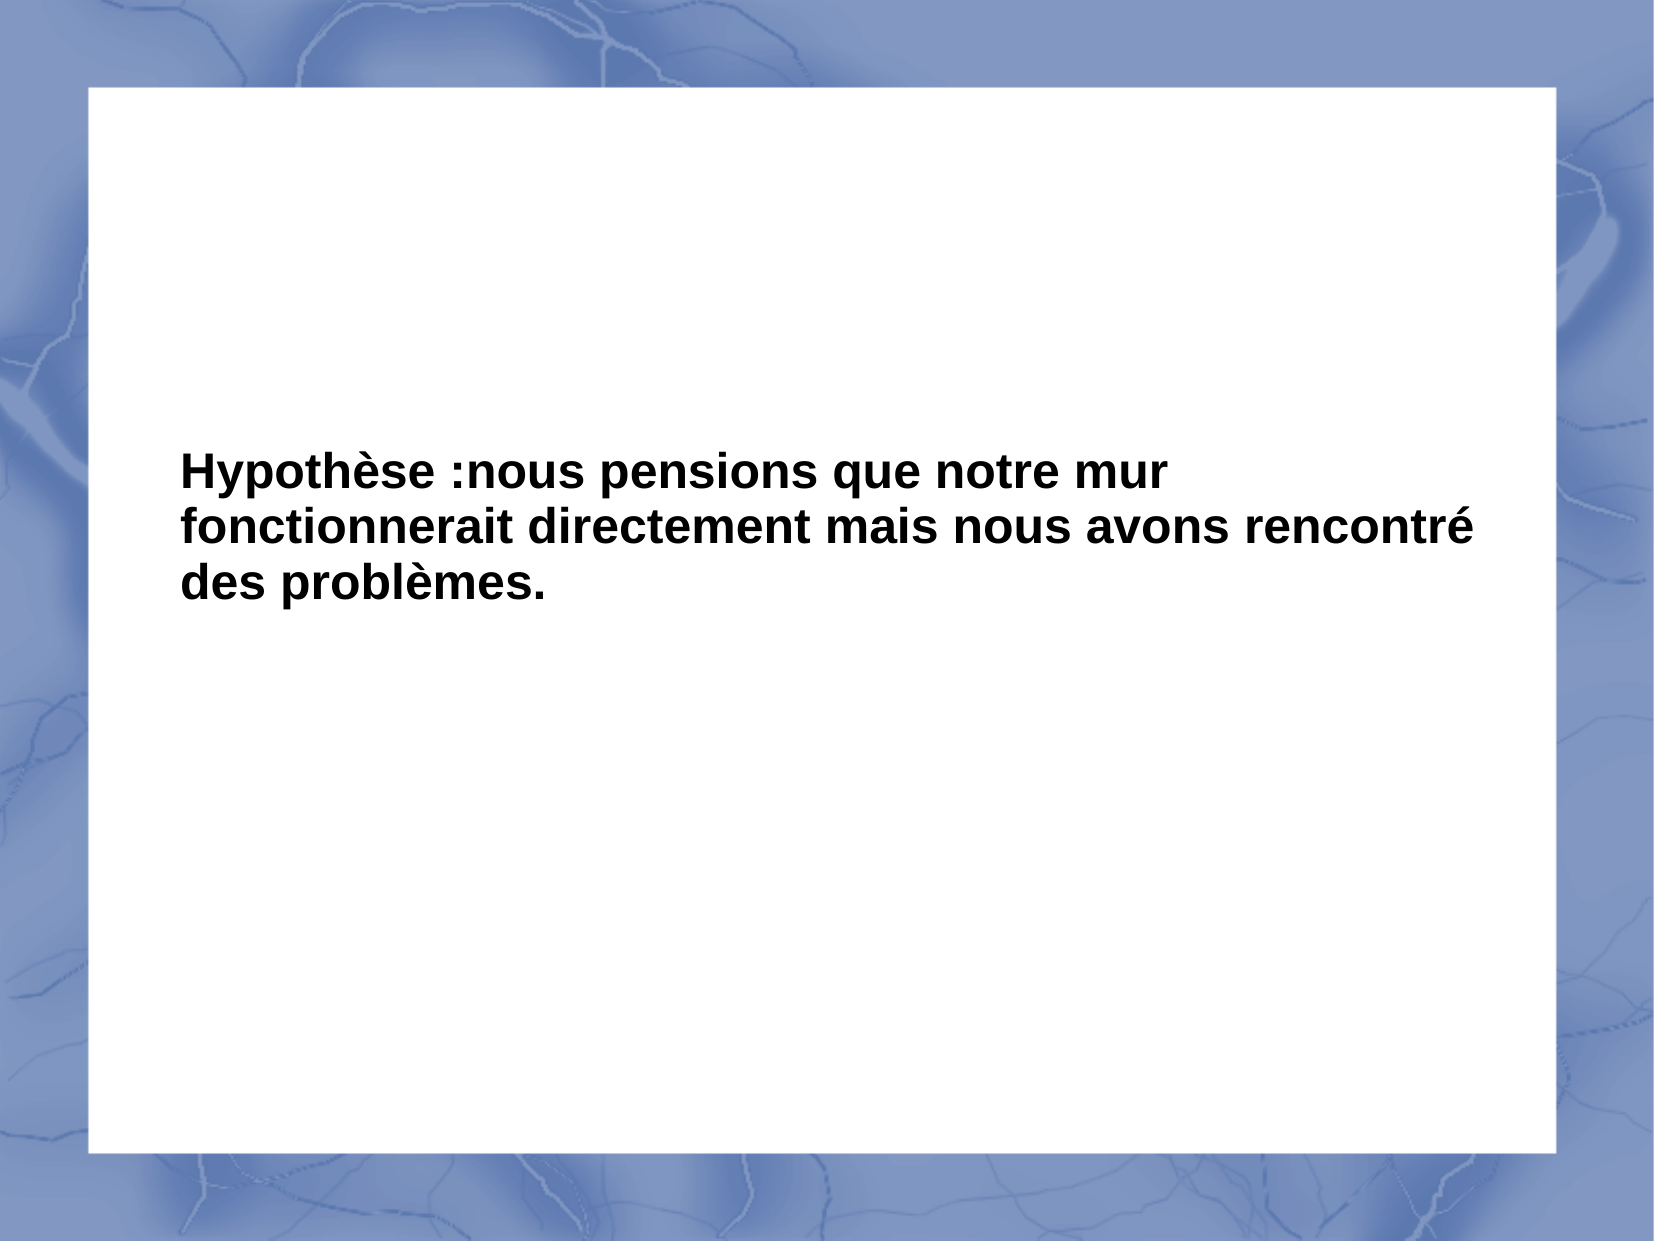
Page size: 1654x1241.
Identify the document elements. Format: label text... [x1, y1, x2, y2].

picture [0, 0, 1654, 1241]
text_box Hypothèse :nous pensions que notre mur fonctionnerait directement mais nous avons rencontré des problèmes. [165, 435, 1501, 674]
